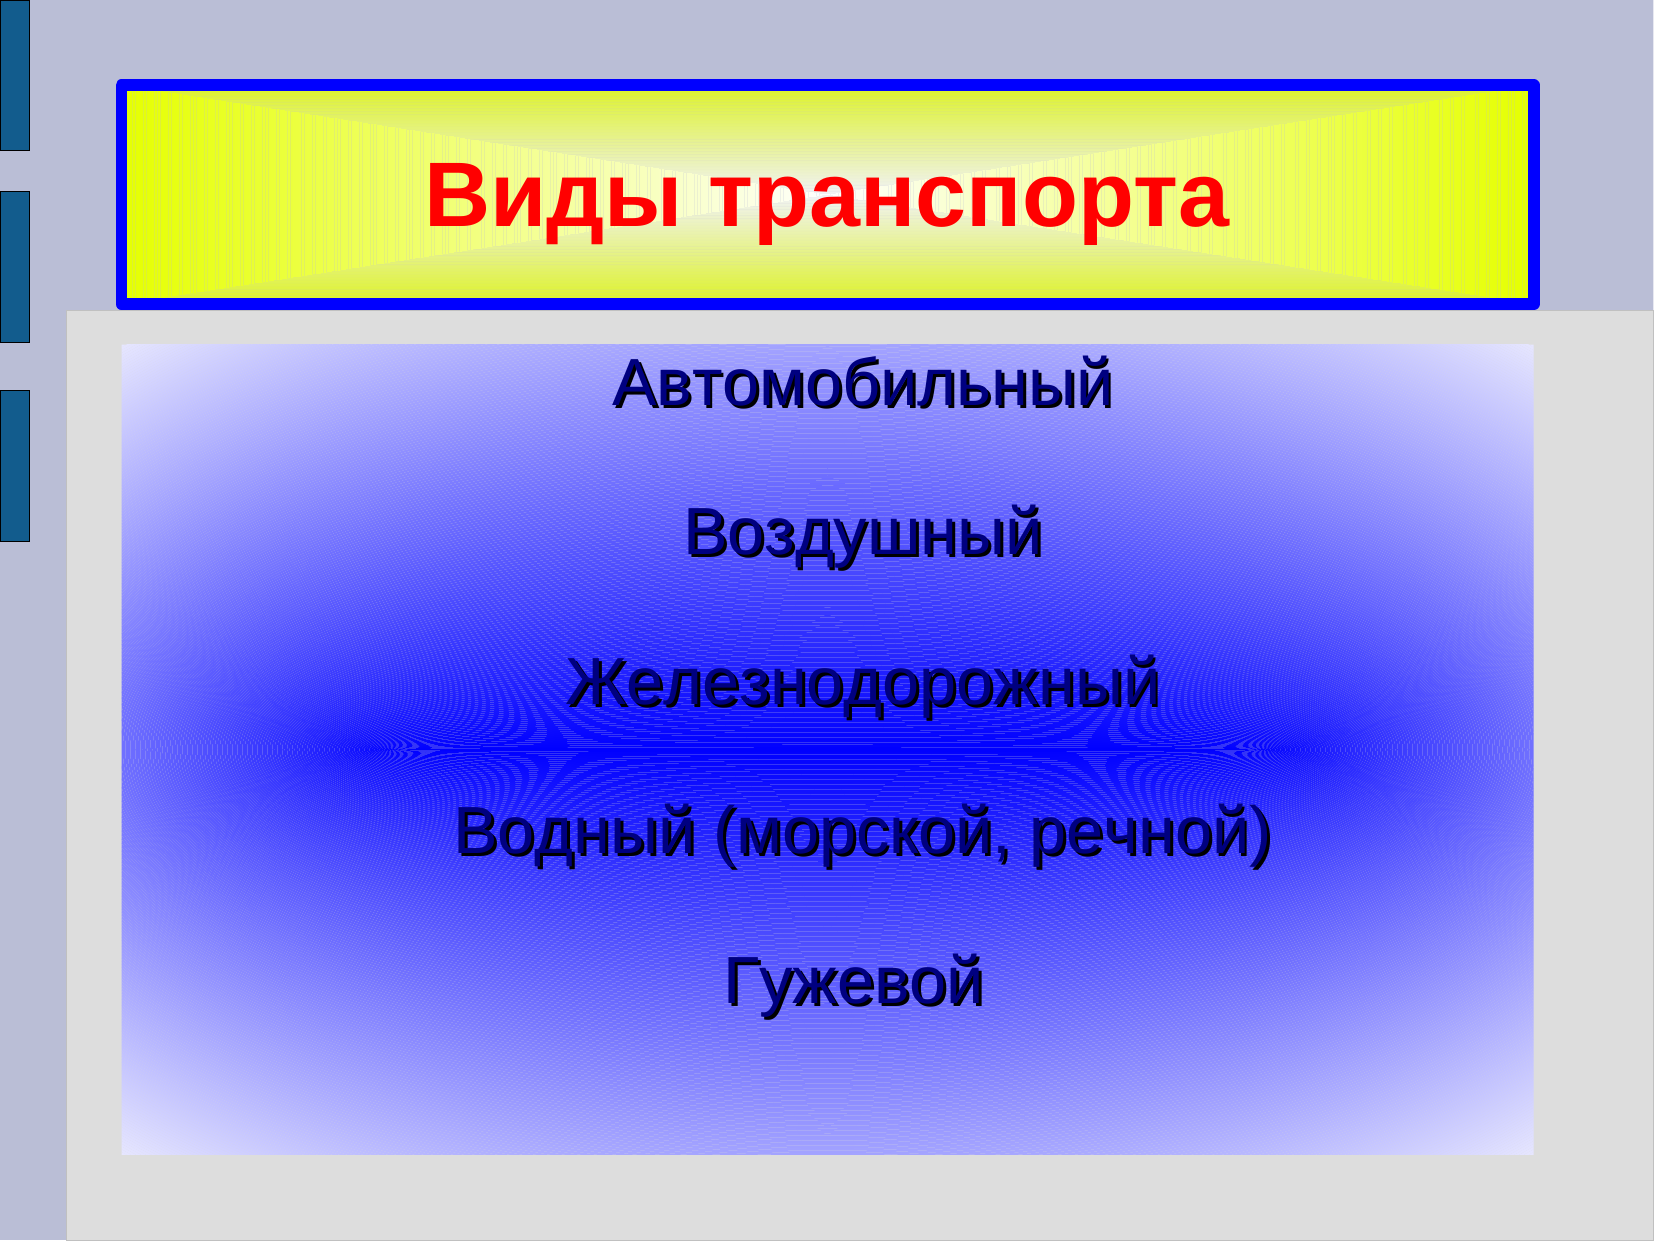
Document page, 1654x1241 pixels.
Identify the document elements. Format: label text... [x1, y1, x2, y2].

title Виды транспорта [121, 85, 1534, 305]
list Автомобильный Воздушный Железнодорожный Водный (морской, речной) Гужевой [121, 344, 1534, 1155]
